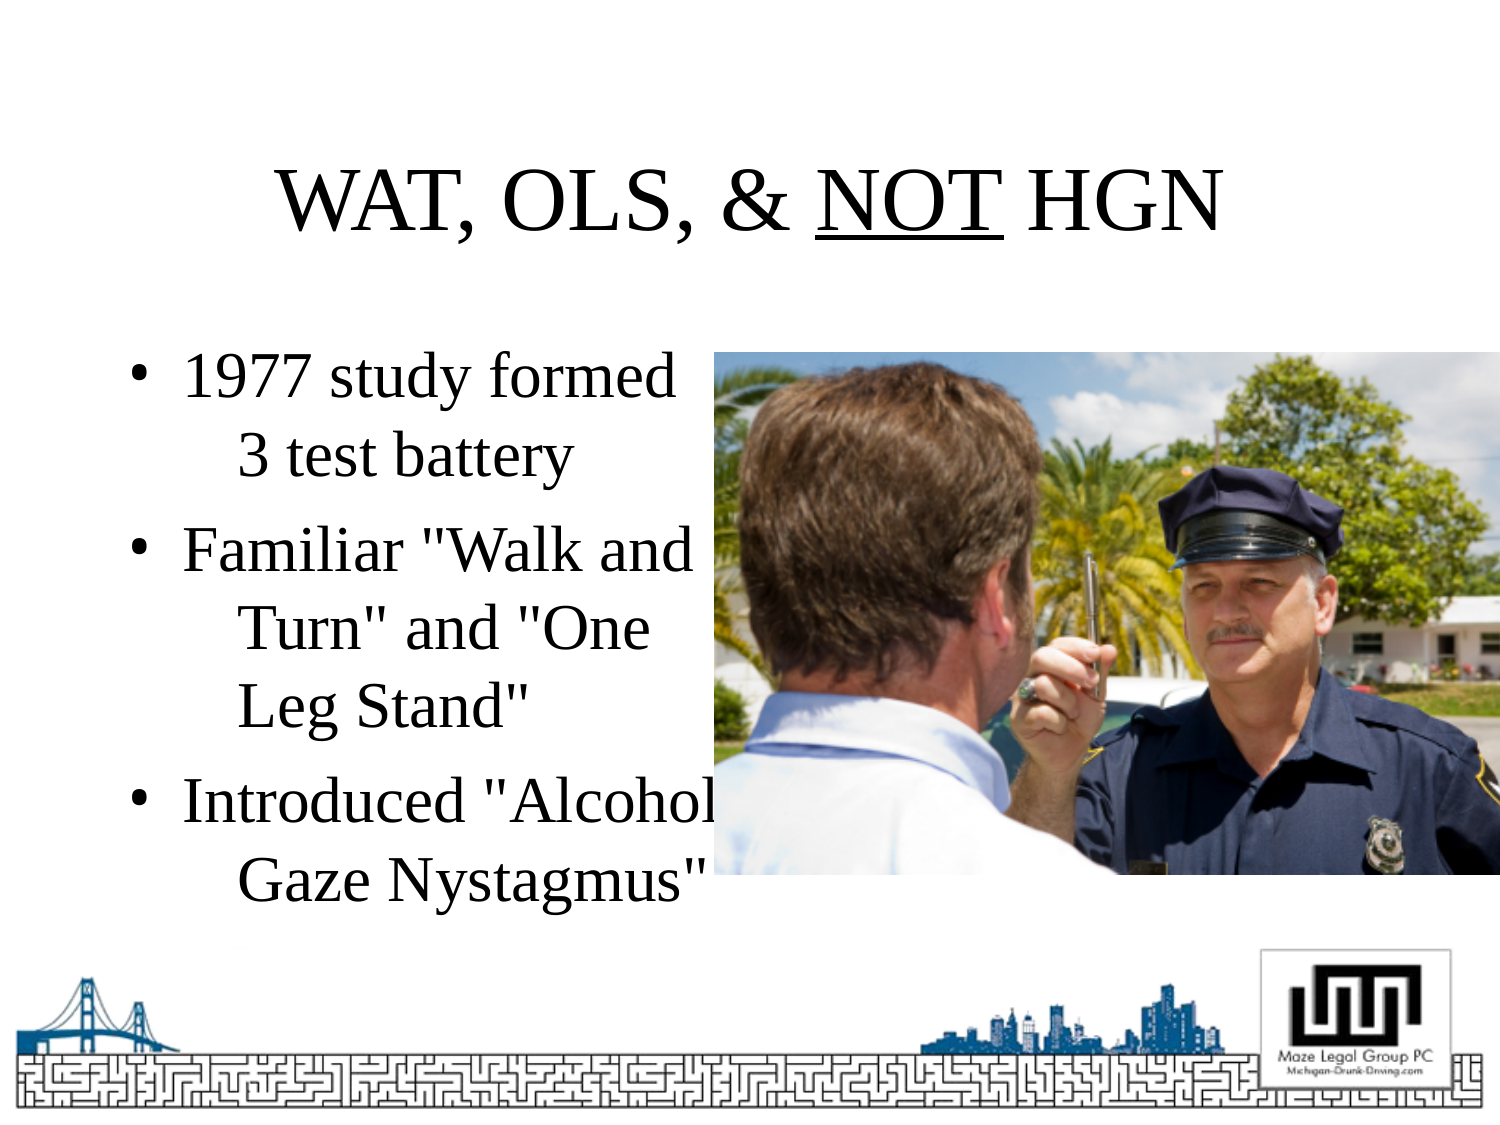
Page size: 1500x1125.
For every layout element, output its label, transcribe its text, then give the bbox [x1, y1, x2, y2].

list 1977 study formed 3 test battery Familiar "Walk and Turn" and "One Leg Stand" Introduced "Alcohol Gaze Nystagmus" [112, 324, 738, 1000]
title WAT, OLS, & NOT HGN [112, 99, 1388, 288]
picture [714, 352, 1500, 875]
